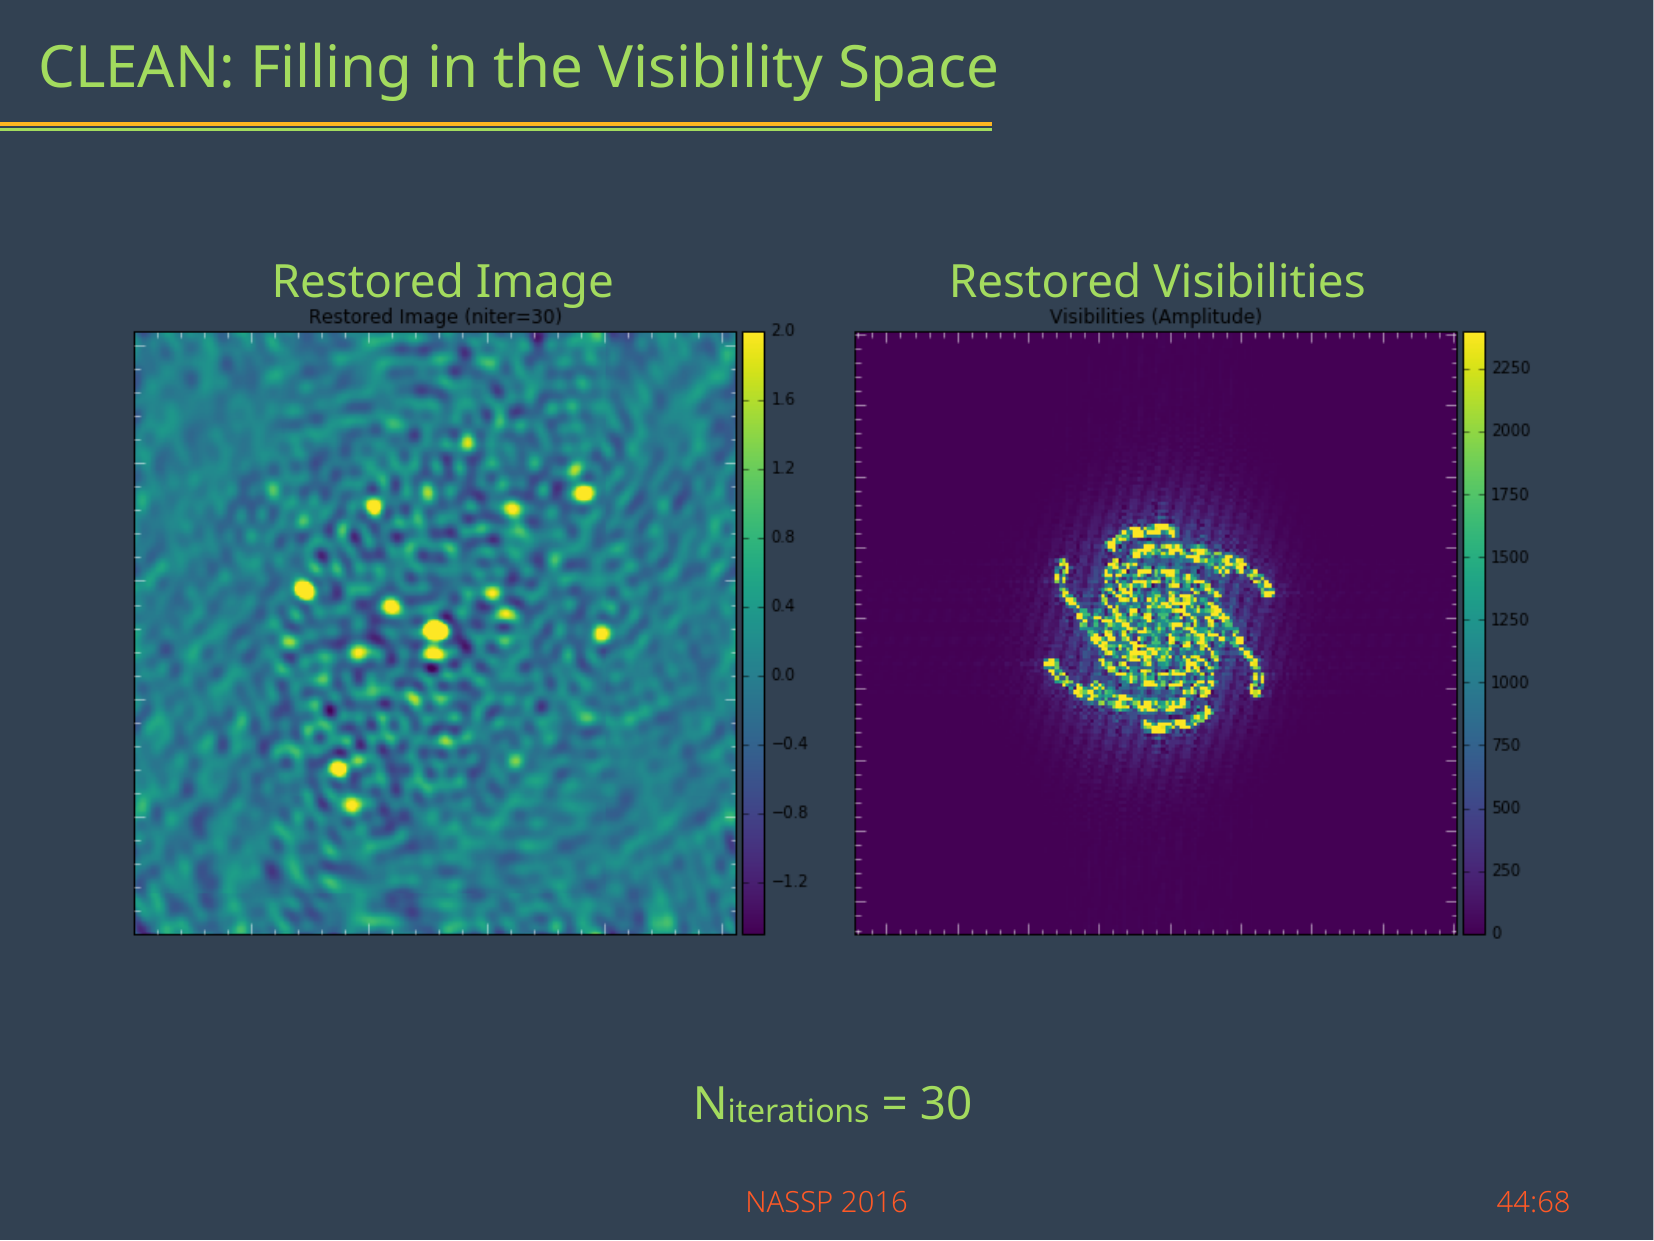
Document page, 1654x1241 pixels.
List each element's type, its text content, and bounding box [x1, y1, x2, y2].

text_box Restored Visibilities [927, 241, 1388, 297]
picture [123, 297, 1541, 953]
text_box Niterations = 30 [602, 1062, 1063, 1144]
text_box CLEAN: Filling in the Visibility Space [23, 17, 1063, 103]
text_box Restored Image [212, 241, 674, 297]
